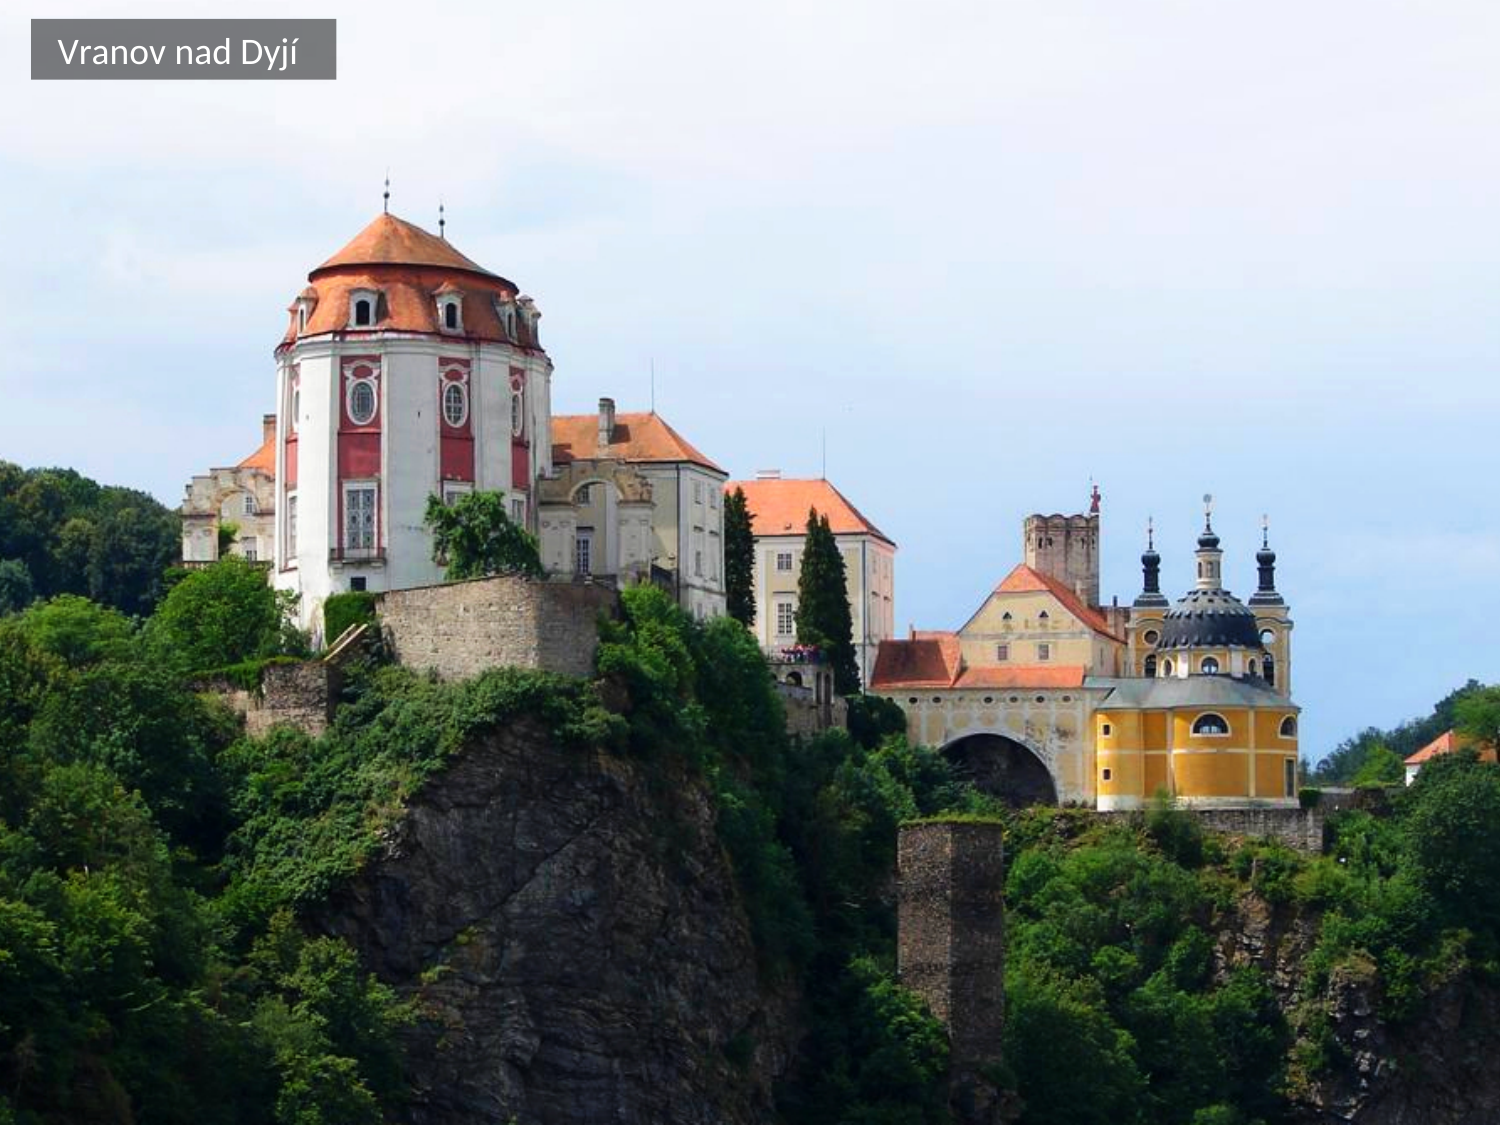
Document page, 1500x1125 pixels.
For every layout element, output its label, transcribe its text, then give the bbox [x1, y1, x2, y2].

text_box [31, 18, 42, 80]
text_box [314, 18, 337, 80]
text_box Vranov nad Dyjí [42, 18, 314, 80]
picture [0, 0, 1500, 1125]
